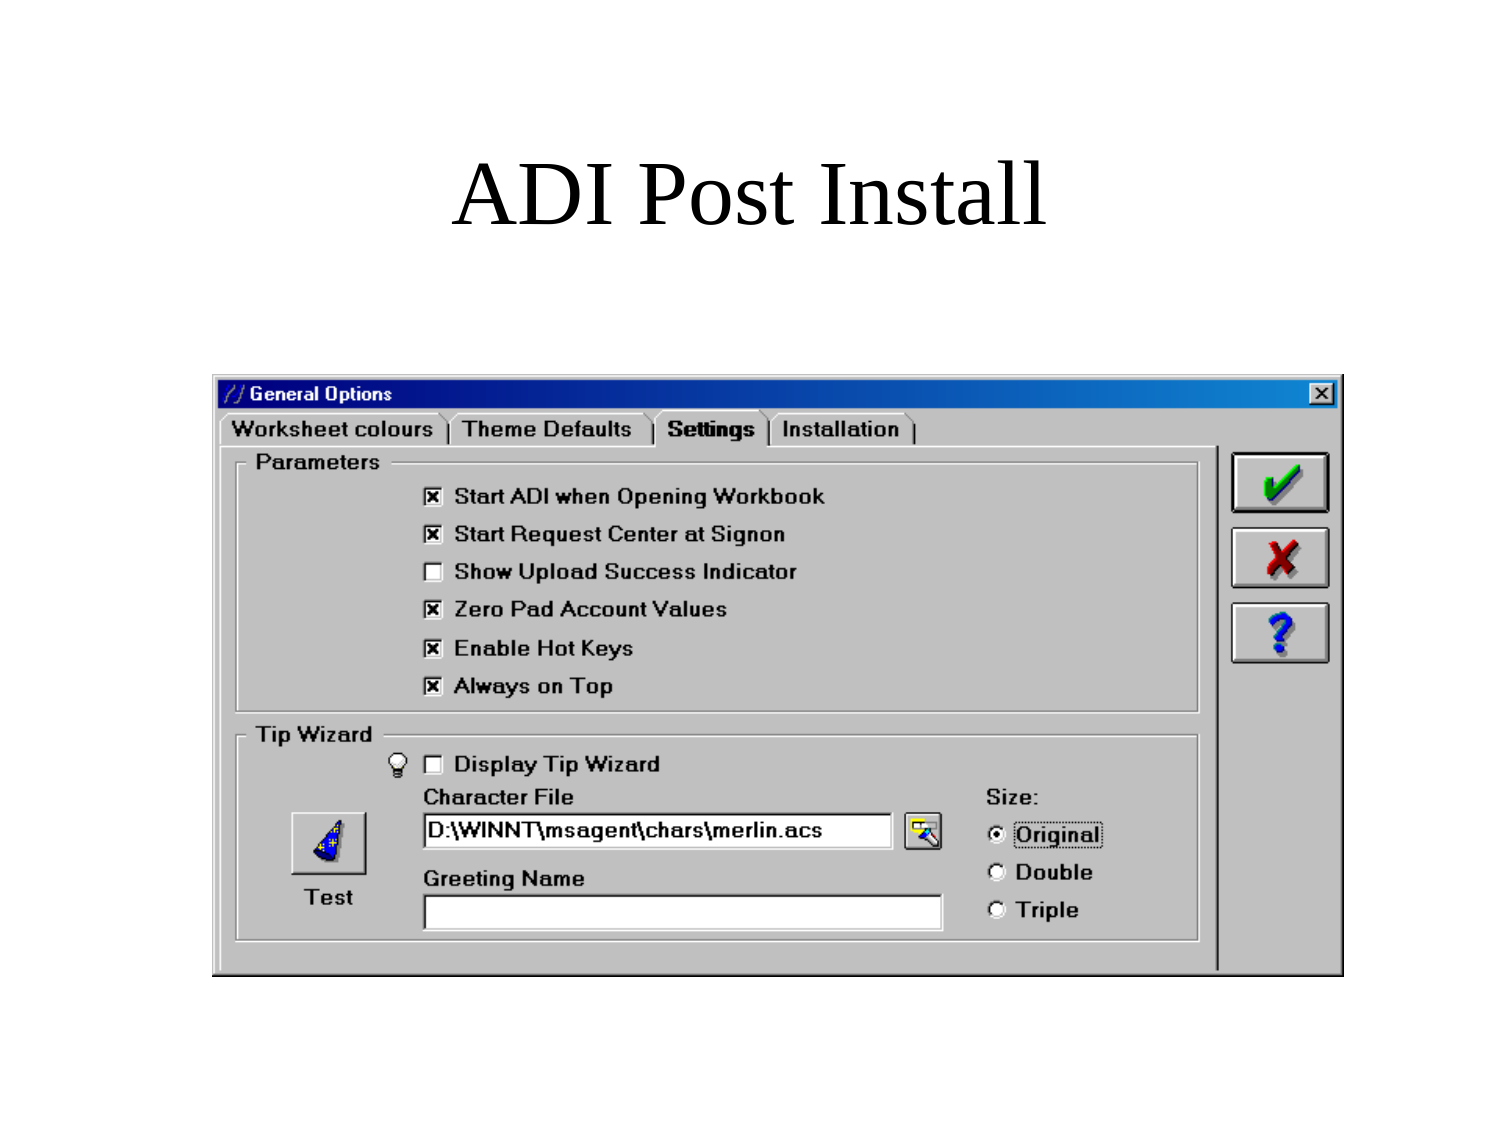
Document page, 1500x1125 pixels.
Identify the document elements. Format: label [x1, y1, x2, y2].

picture [212, 374, 1344, 977]
